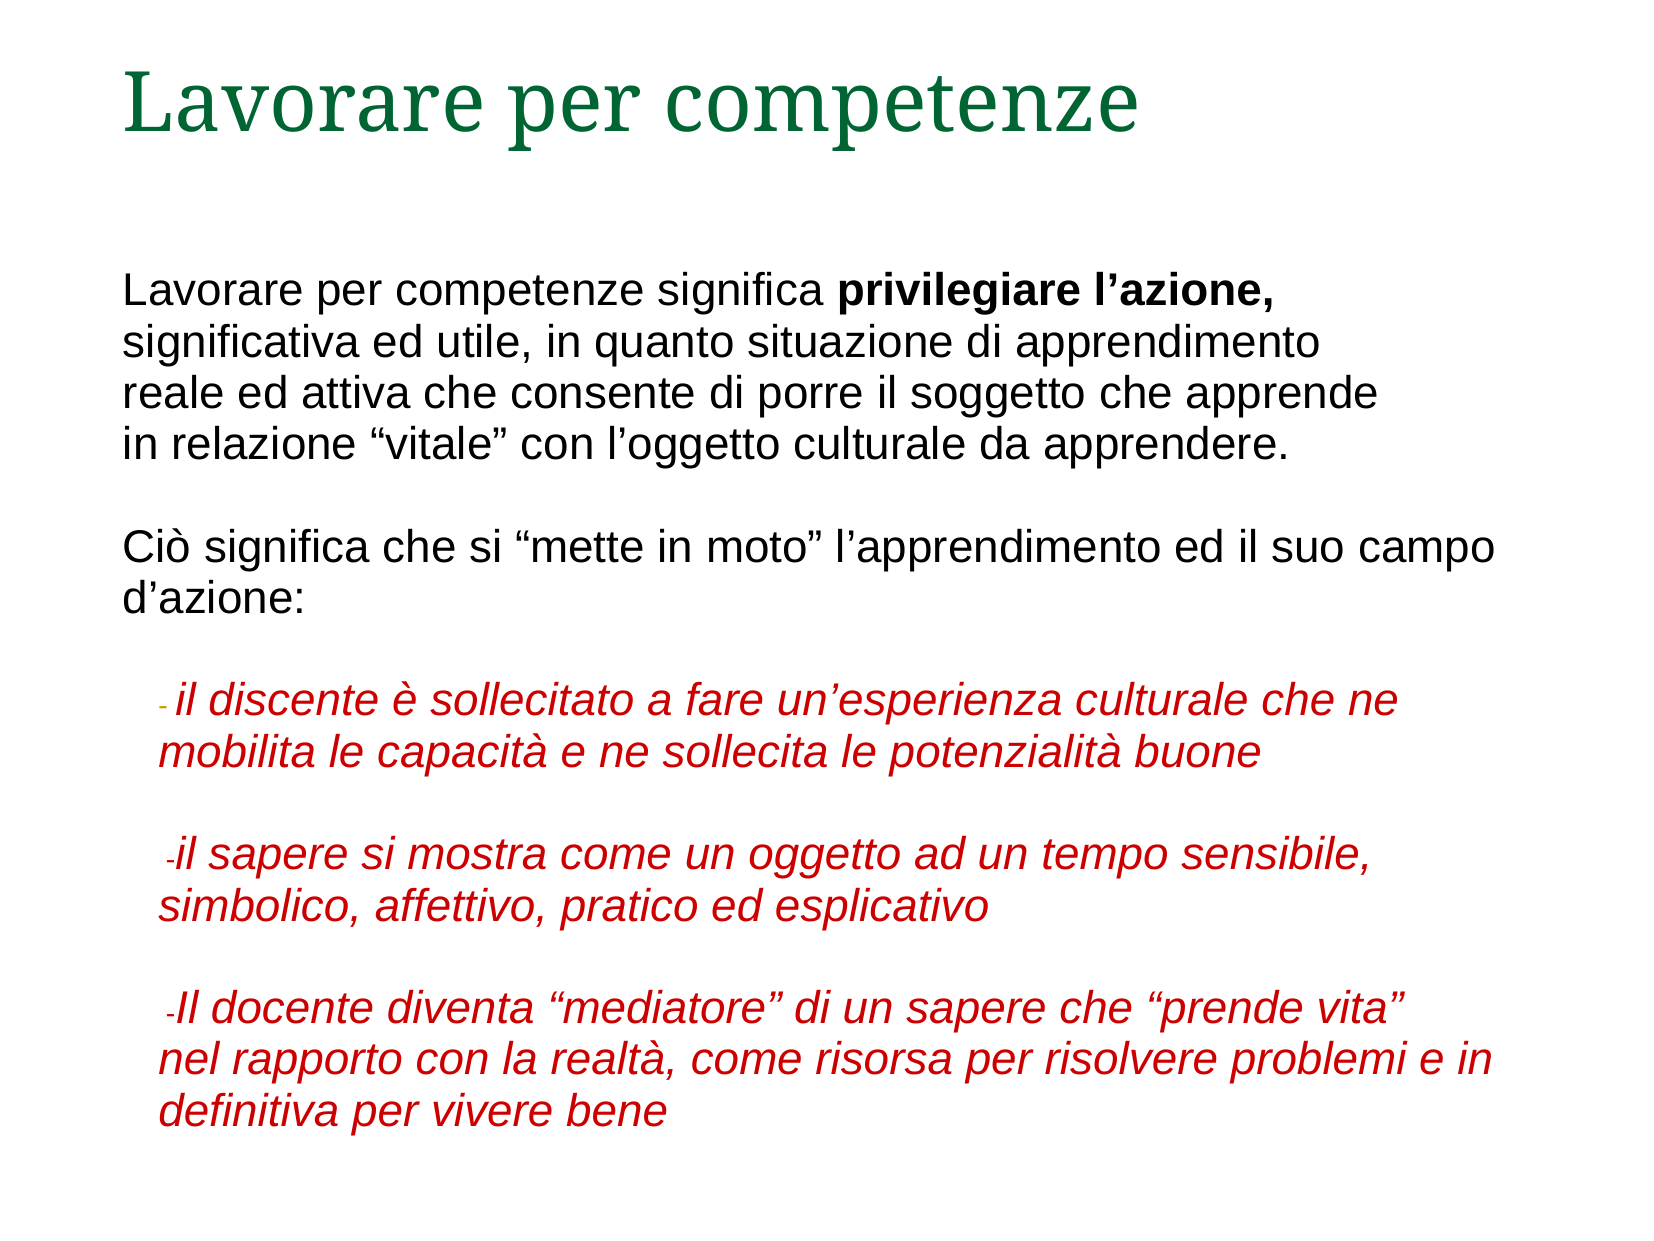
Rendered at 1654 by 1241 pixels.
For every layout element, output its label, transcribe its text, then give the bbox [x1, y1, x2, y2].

text_box Lavorare per competenze Lavorare per competenze significa privilegiare l’azione, significativa ed utile, in quanto situazione di apprendimento reale ed attiva che consente di porre il soggetto che apprende in relazione “vitale” con l’oggetto culturale da apprendere. Ciò significa che si “mette in moto” l’apprendimento ed il suo campo d’azione: - il discente è sollecitato a fare un’esperienza culturale che ne mobilita le capacità e ne sollecita le potenzialità buone -il sapere si mostra come un oggetto ad un tempo sensibile, simbolico, affettivo, pratico ed esplicativo -Il docente diventa “mediatore” di un sapere che “prende vita” nel rapporto con la realtà, come risorsa per risolvere problemi e in definitiva per vivere bene [108, 35, 1512, 1097]
